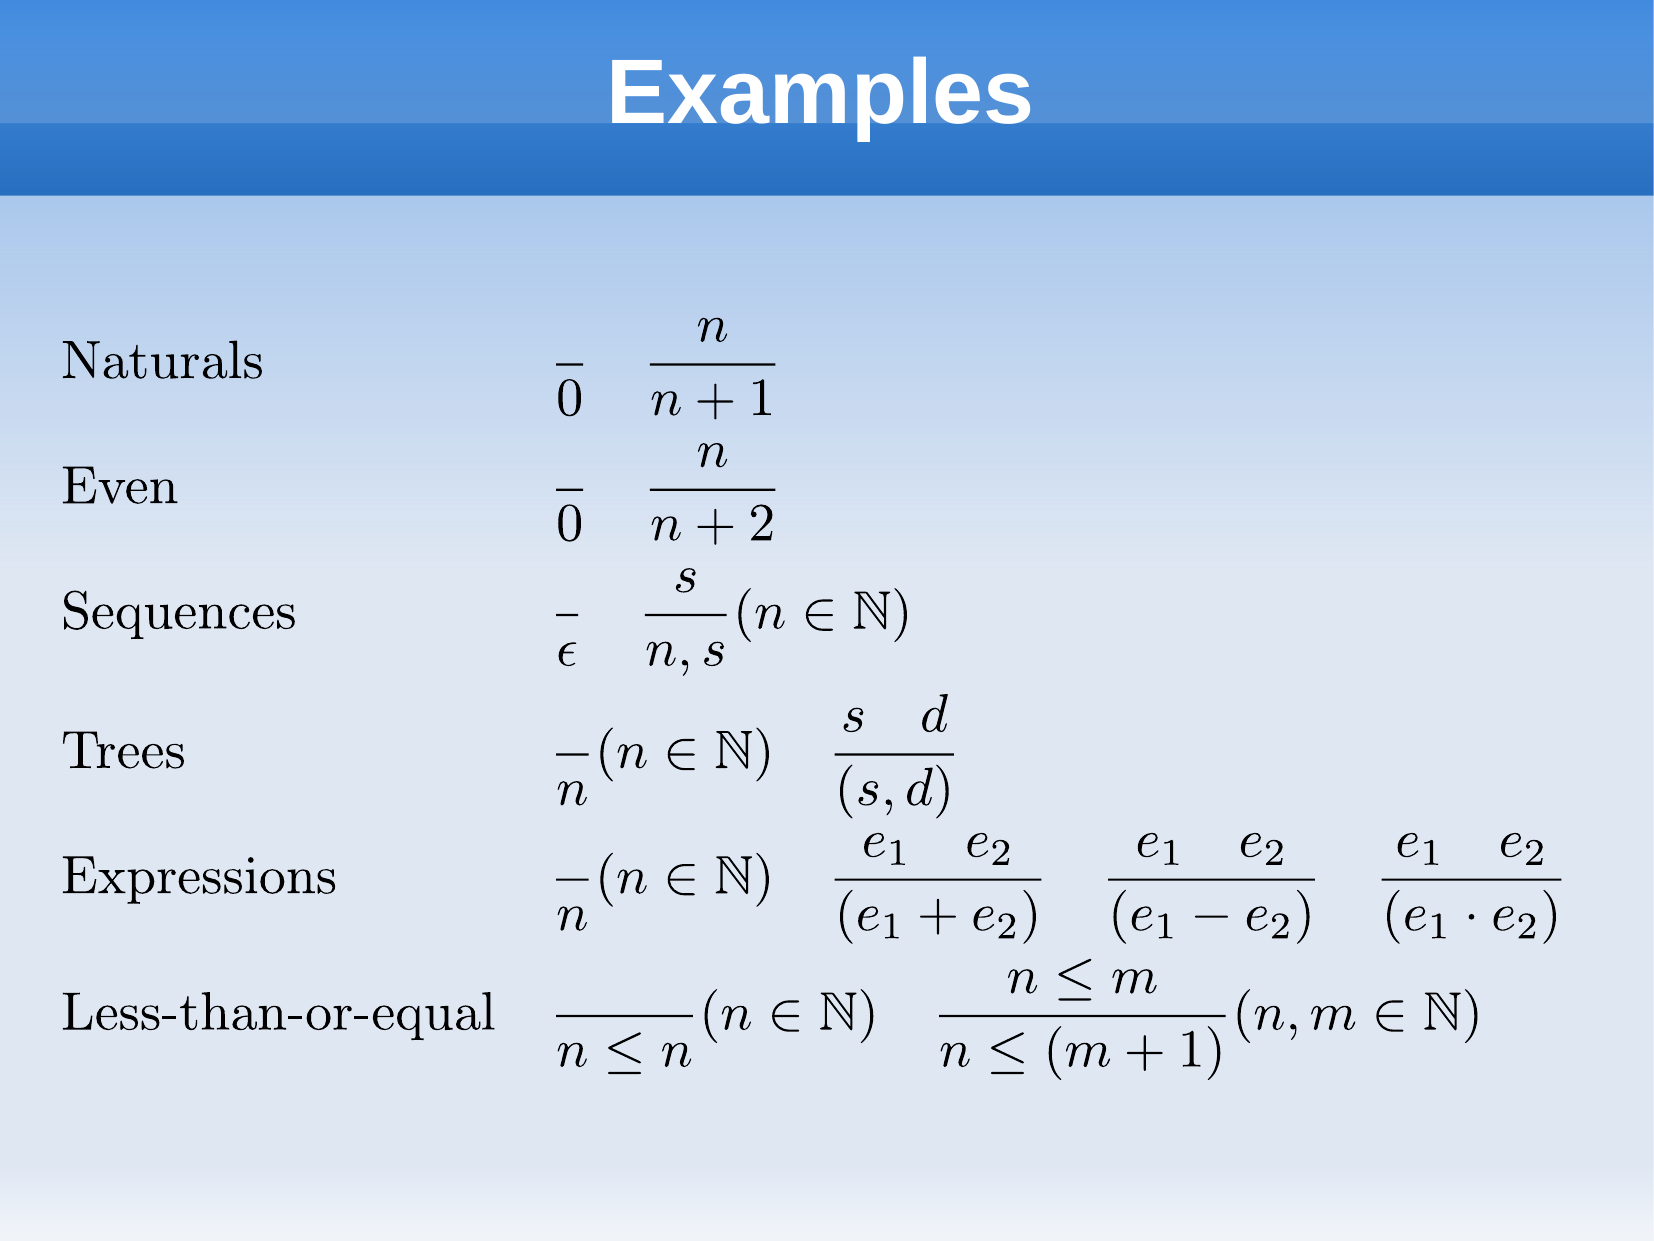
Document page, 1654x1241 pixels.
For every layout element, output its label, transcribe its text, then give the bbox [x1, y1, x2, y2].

text_box [60, 317, 1562, 1081]
title Examples [76, 0, 1565, 188]
list [82, 290, 1571, 1109]
picture [0, 0, 1654, 1241]
